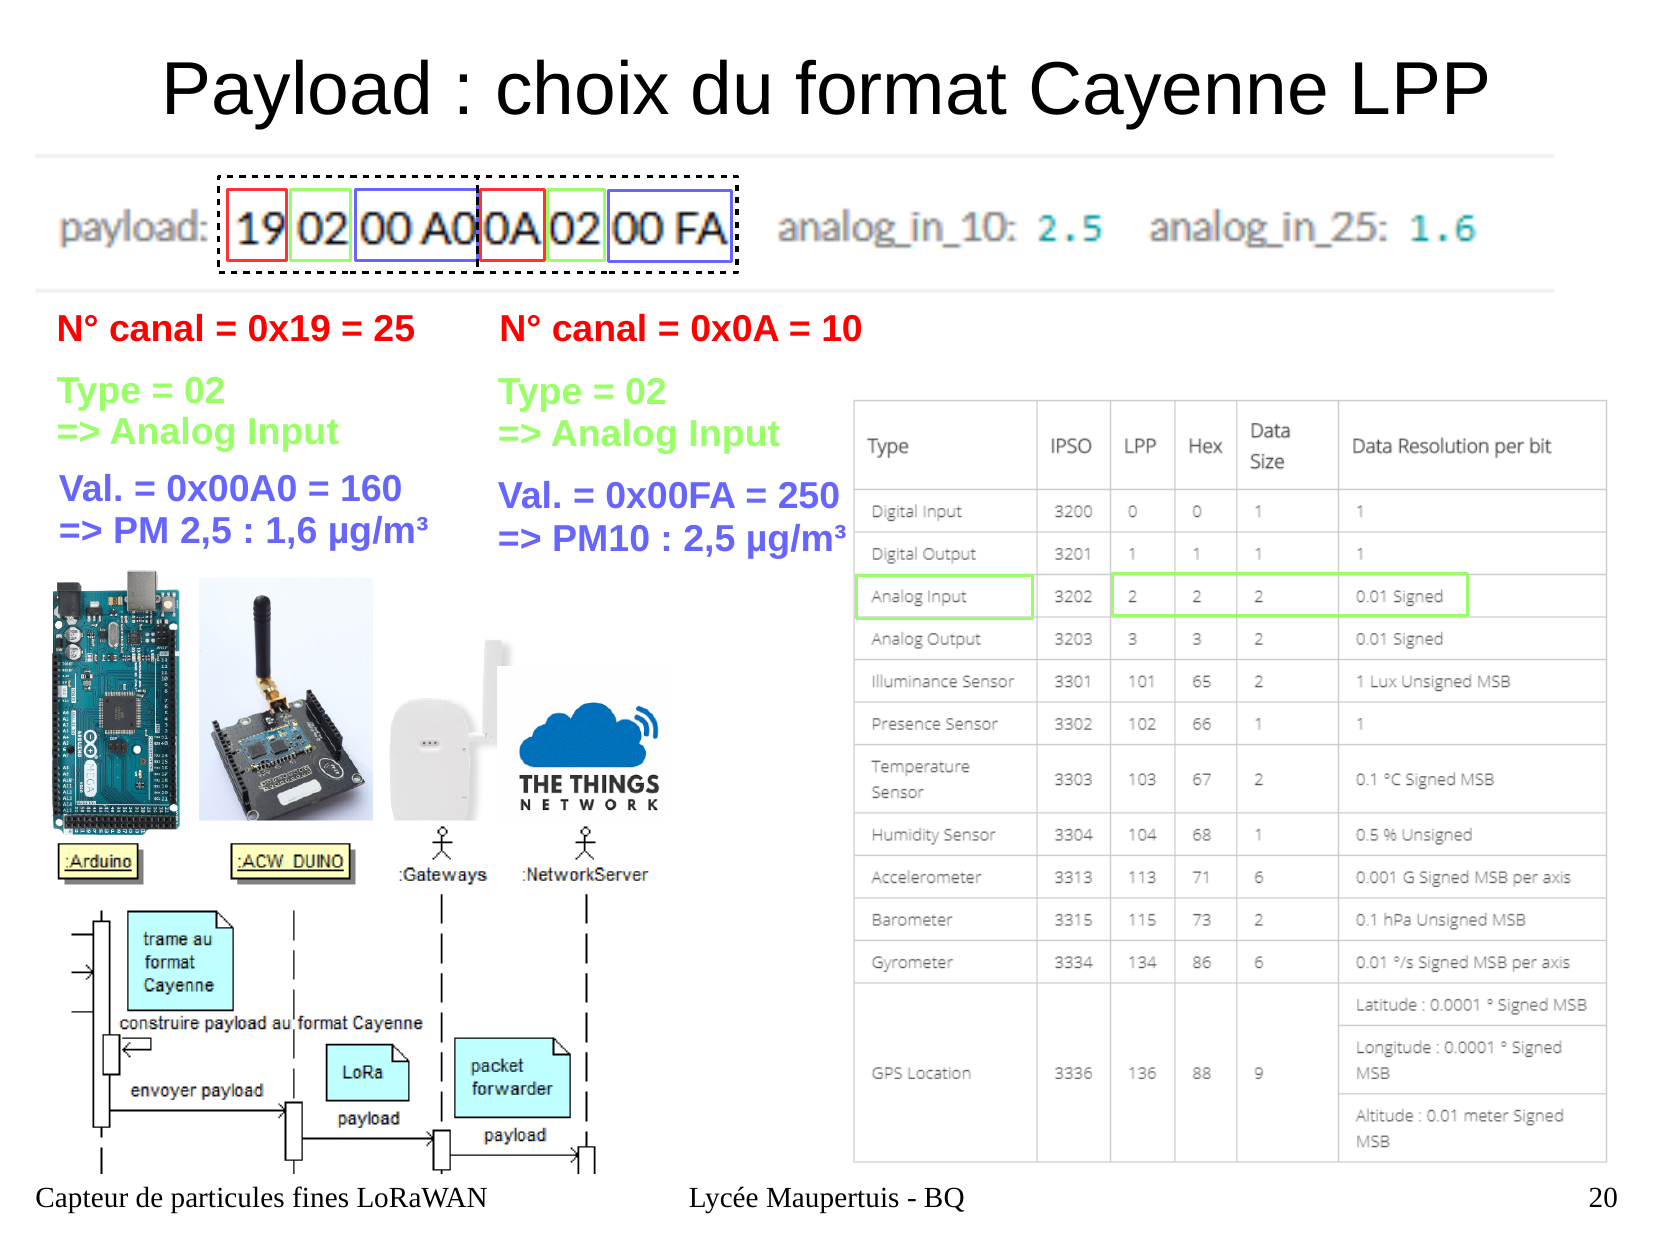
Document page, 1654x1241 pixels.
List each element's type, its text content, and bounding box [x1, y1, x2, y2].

picture [44, 564, 667, 1174]
text_box N° canal = 0x19 = 25 [41, 299, 433, 362]
picture [838, 387, 1616, 1172]
text_box Val. = 0x00A0 = 160 => PM 2,5 : 1,6 µg/m³ [44, 460, 456, 560]
text_box Type = 02 => Analog Input [41, 361, 366, 461]
title Payload : choix du format Cayenne LPP [35, 35, 1619, 142]
text_box Type = 02 => Analog Input [483, 363, 807, 463]
text_box N° canal = 0x0A = 10 [484, 299, 888, 357]
text_box Val. = 0x00FA = 250 => PM10 : 2,5 µg/m³ [483, 467, 883, 567]
picture [35, 143, 1555, 300]
